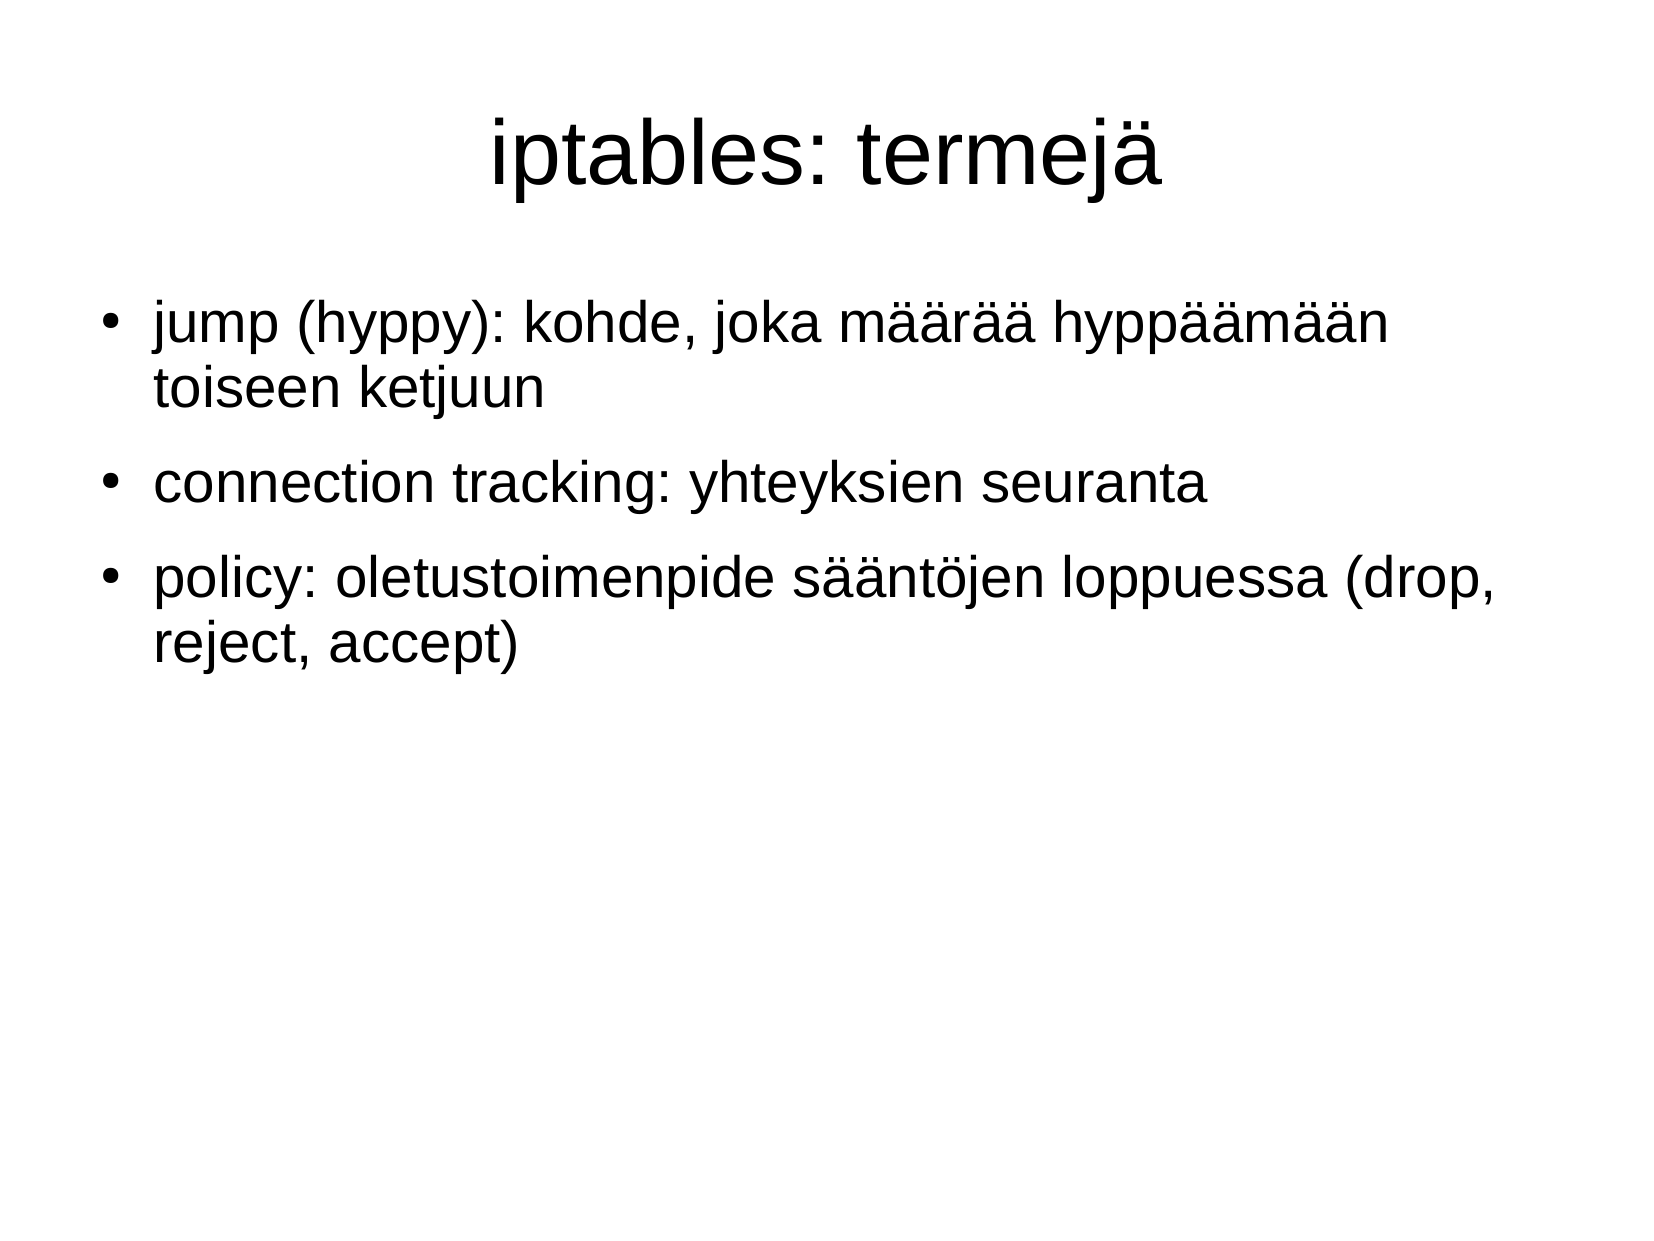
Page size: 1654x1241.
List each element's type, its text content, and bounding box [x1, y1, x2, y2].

title iptables: termejä [82, 49, 1571, 257]
list jump (hyppy): kohde, joka määrää hyppäämään toiseen ketjuun connection tracking: yhteyksien seuranta policy: oletustoimenpide sääntöjen loppuessa (drop, reject, accept) [82, 290, 1571, 1010]
